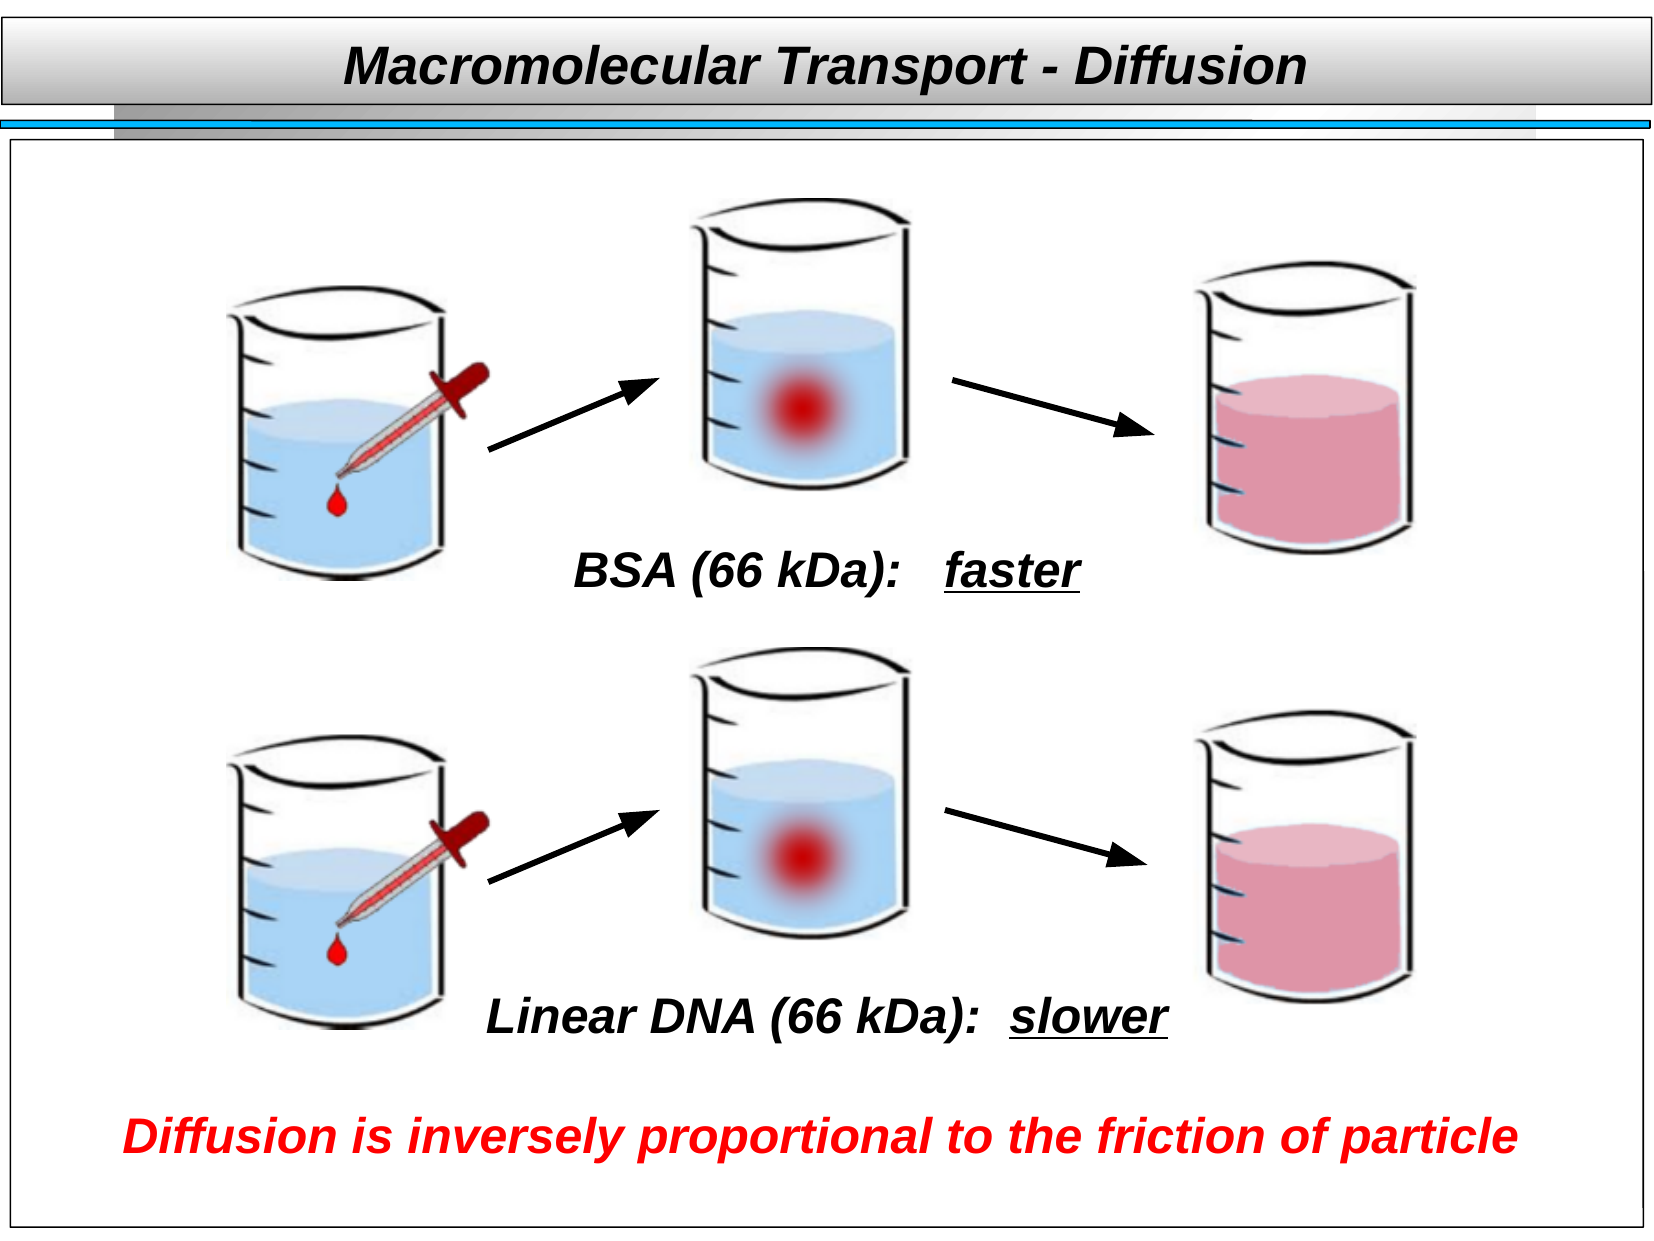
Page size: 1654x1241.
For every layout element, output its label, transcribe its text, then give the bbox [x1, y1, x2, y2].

text_box [0, 120, 1651, 129]
text_box BSA (66 kDa): faster [550, 535, 1103, 647]
text_box Diffusion is inversely proportional to the friction of particle [107, 1100, 1547, 1228]
text_box Linear DNA (66 kDa): slower [467, 981, 1186, 1100]
picture [226, 647, 1428, 1030]
text_box Macromolecular Transport - Diffusion [1, 17, 1652, 105]
text_box [10, 139, 1644, 1228]
picture [226, 198, 1428, 581]
